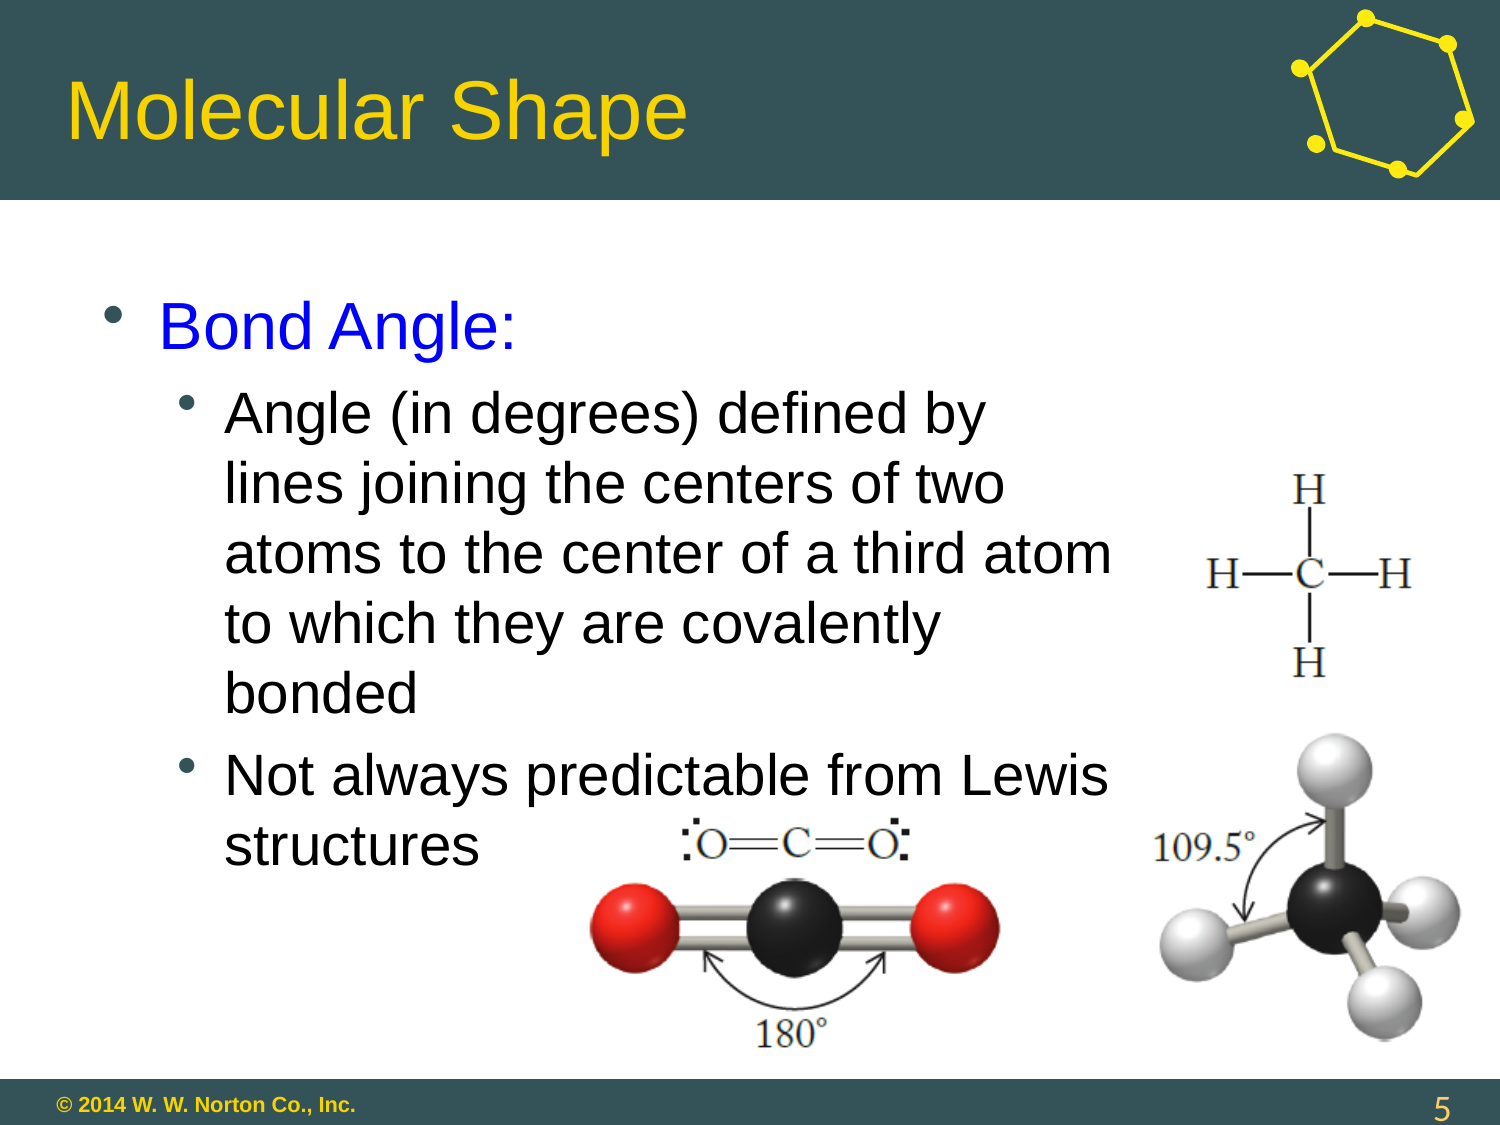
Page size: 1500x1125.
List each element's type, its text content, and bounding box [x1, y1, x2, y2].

picture [587, 812, 1013, 1057]
title Molecular Shape [50, 12, 1325, 200]
list Bond Angle: Angle (in degrees) defined by lines joining the centers of two atoms to the center of a third atom to which they are covalently bonded Not always predictable from Lewis structures [87, 275, 1138, 738]
slide_number <number> [1417, 1076, 1468, 1125]
picture [1149, 462, 1463, 1050]
